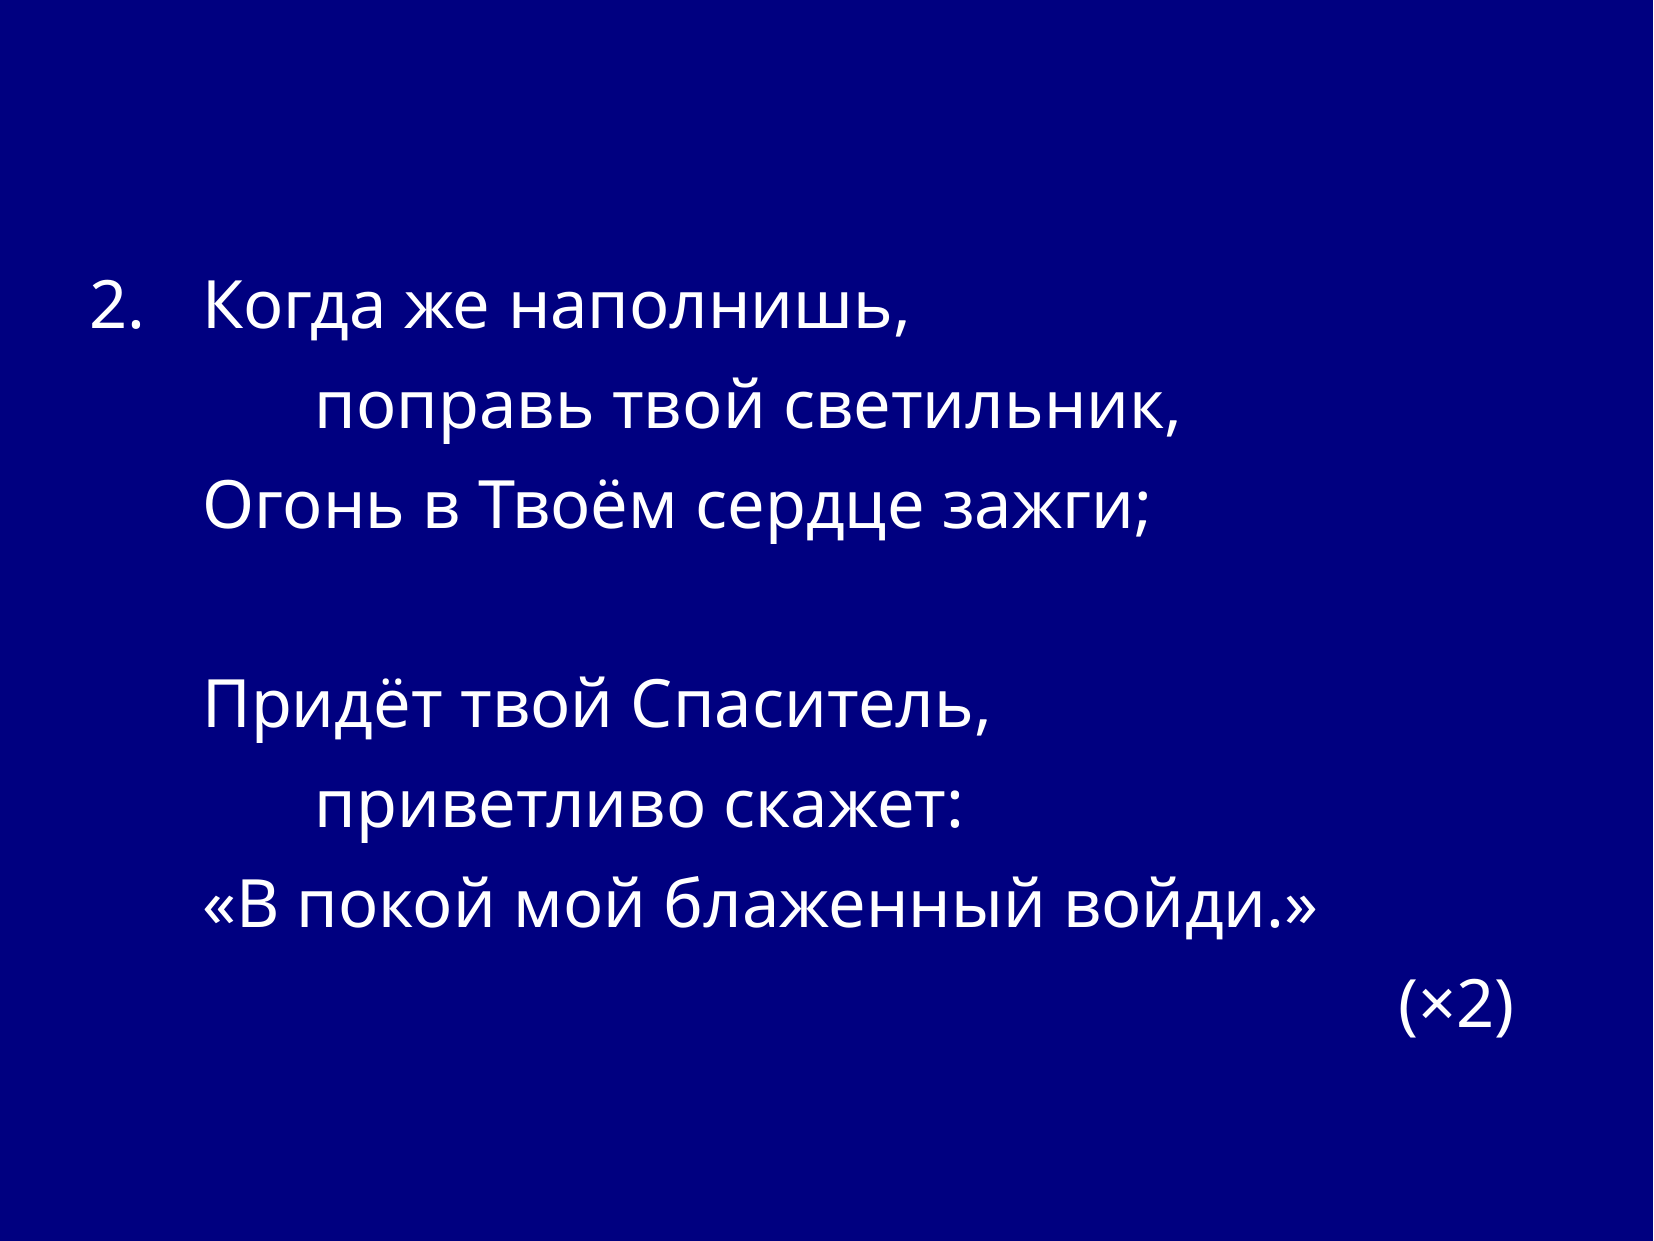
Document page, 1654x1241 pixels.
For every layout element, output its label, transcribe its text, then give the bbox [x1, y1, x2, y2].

text_box 2. Когда же наполнишь, поправь твой светильник, Огонь в Твоём сердце зажги; Придёт твой Спаситель, приветливо скажет: «В покой мой блаженный войди.» (×2) [75, 150, 1576, 1163]
